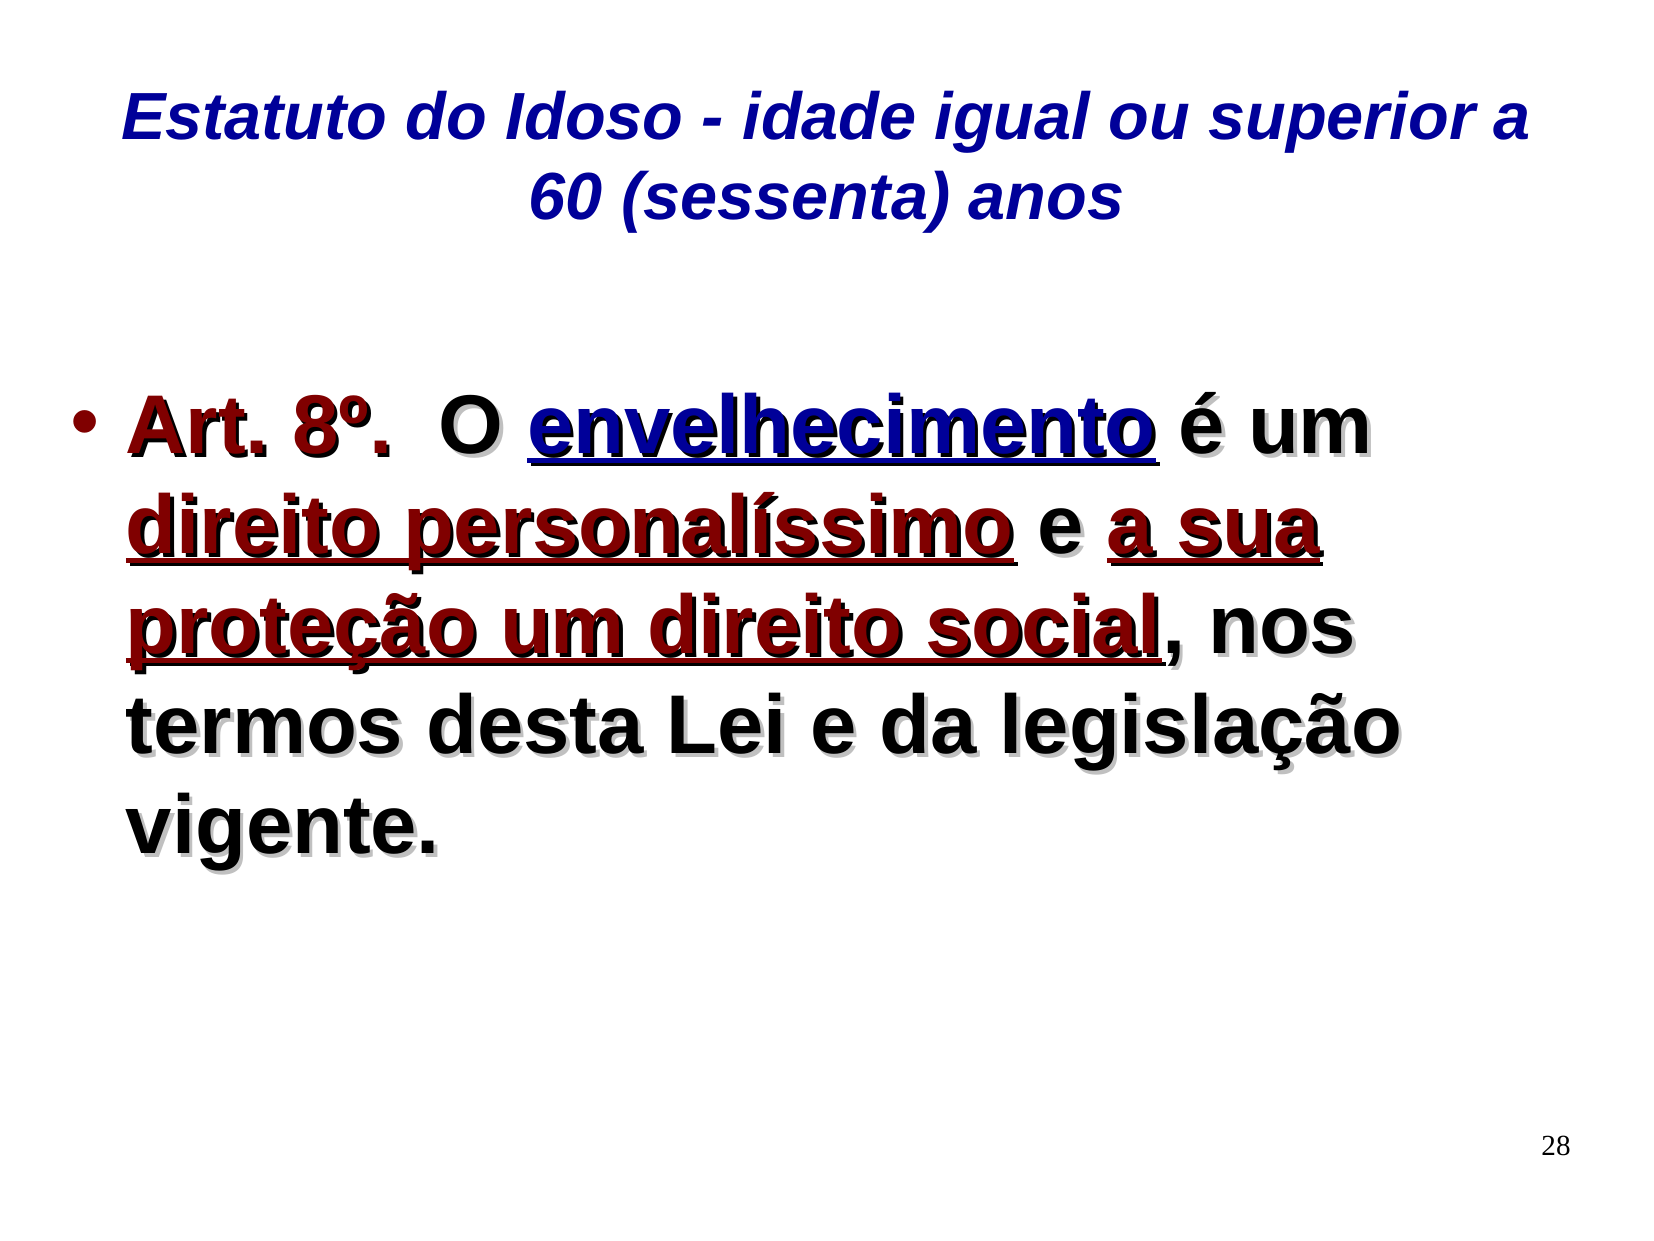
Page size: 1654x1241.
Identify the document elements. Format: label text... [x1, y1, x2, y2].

title Estatuto do Idoso - idade igual ou superior a 60 (sessenta) anos [82, 49, 1571, 257]
list Art. 8º. O envelhecimento é um direito personalíssimo e a sua proteção um direito social, nos termos desta Lei e da legislação vigente. [55, 261, 1599, 1081]
